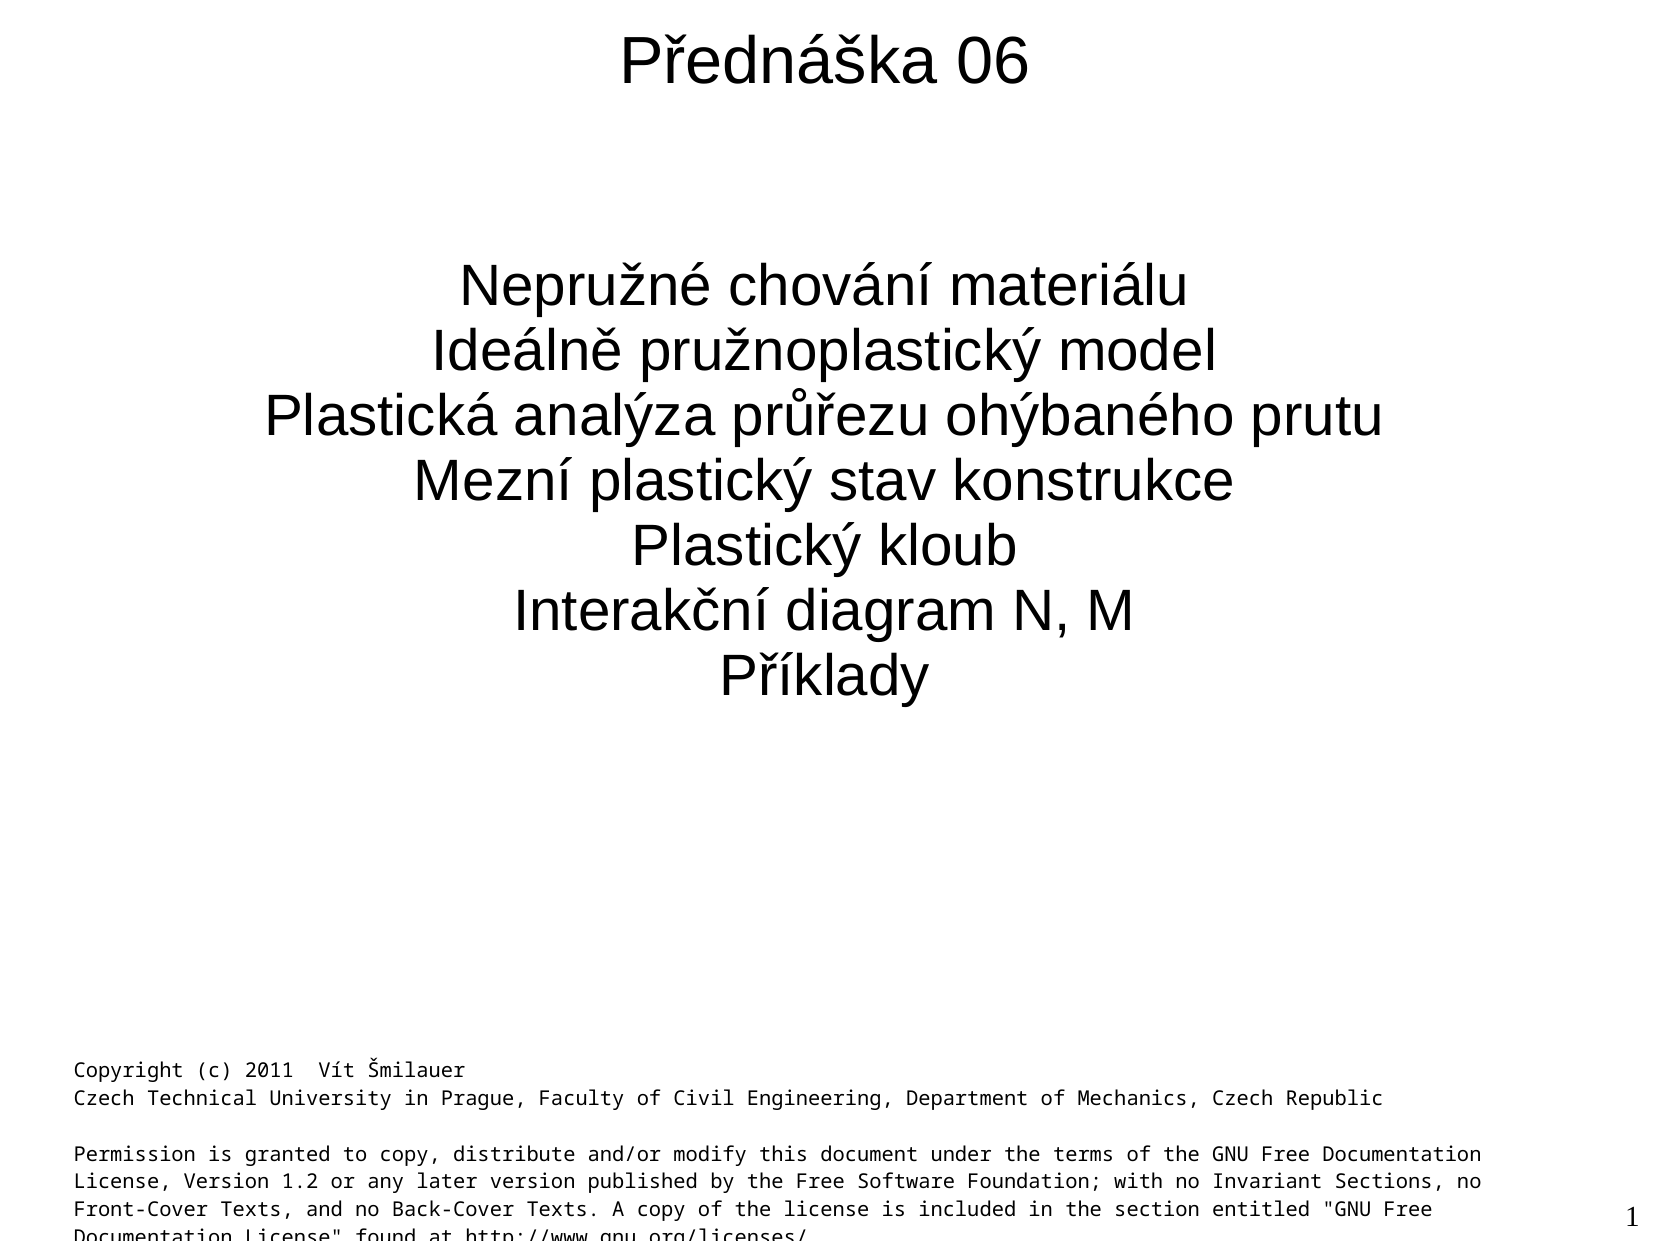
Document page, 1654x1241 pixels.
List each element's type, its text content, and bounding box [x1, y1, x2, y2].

text_box Copyright (c) 2011 Vít Šmilauer Czech Technical University in Prague, Faculty of Civil Engineering, Department of Mechanics, Czech Republic Permission is granted to copy, distribute and/or modify this document under the terms of the GNU Free Documentation License, Version 1.2 or any later version published by the Free Software Foundation; with no Invariant Sections, no Front-Cover Texts, and no Back-Cover Texts. A copy of the license is included in the section entitled "GNU Free Documentation License" found at http://www.gnu.org/licenses/ [58, 1048, 1535, 1241]
subtitle Nepružné chování materiálu Ideálně pružnoplastický model Plastická analýza průřezu ohýbaného prutu Mezní plastický stav konstrukce Plastický kloub Interakční diagram N, M Příklady [37, 8, 1613, 953]
